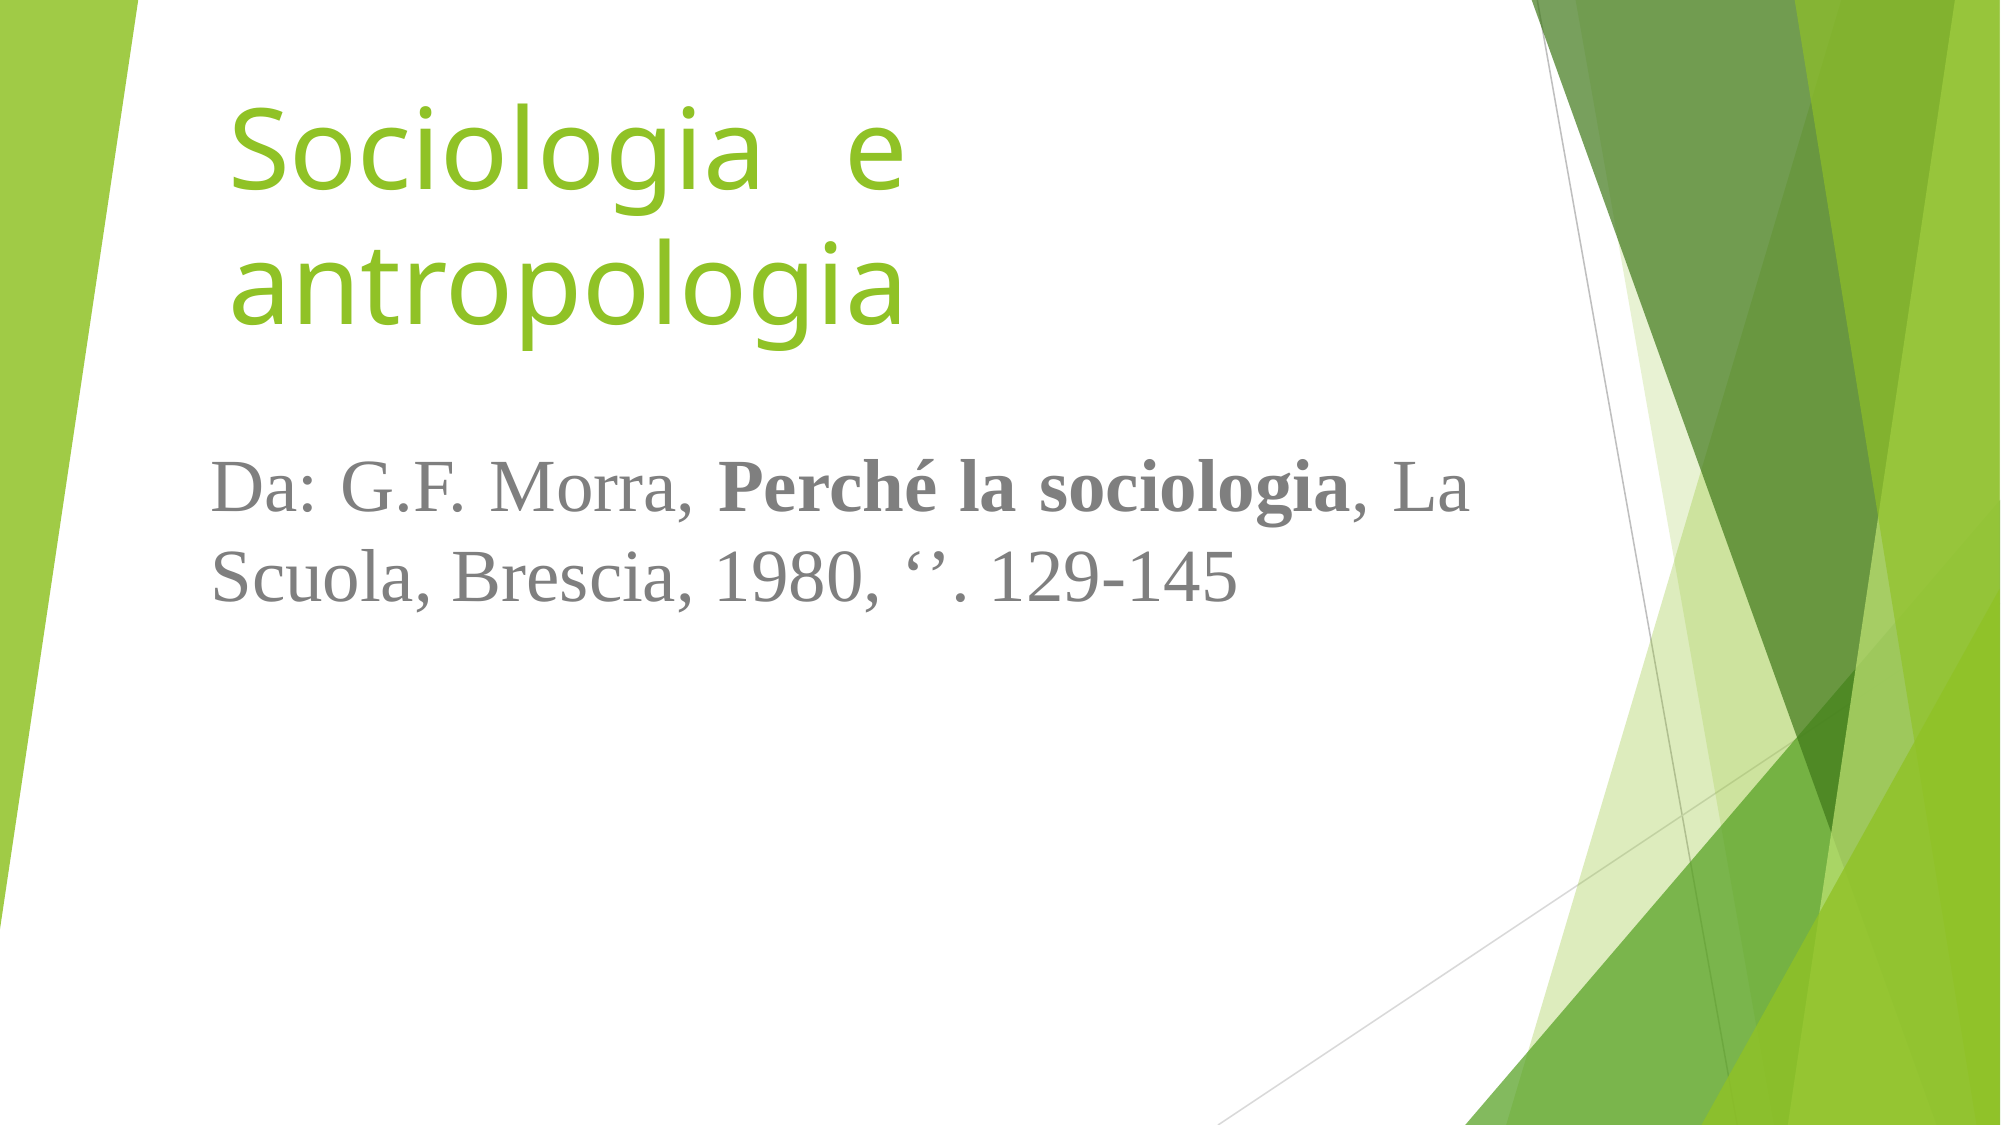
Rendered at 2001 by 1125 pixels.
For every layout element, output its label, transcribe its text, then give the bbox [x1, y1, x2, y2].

subtitle Da: G.F. Morra, Perché la sociologia, La Scuola, Brescia, 1980, ‘’. 129-145 [195, 429, 1504, 885]
title Sociologia e antropologia [213, 17, 1522, 356]
